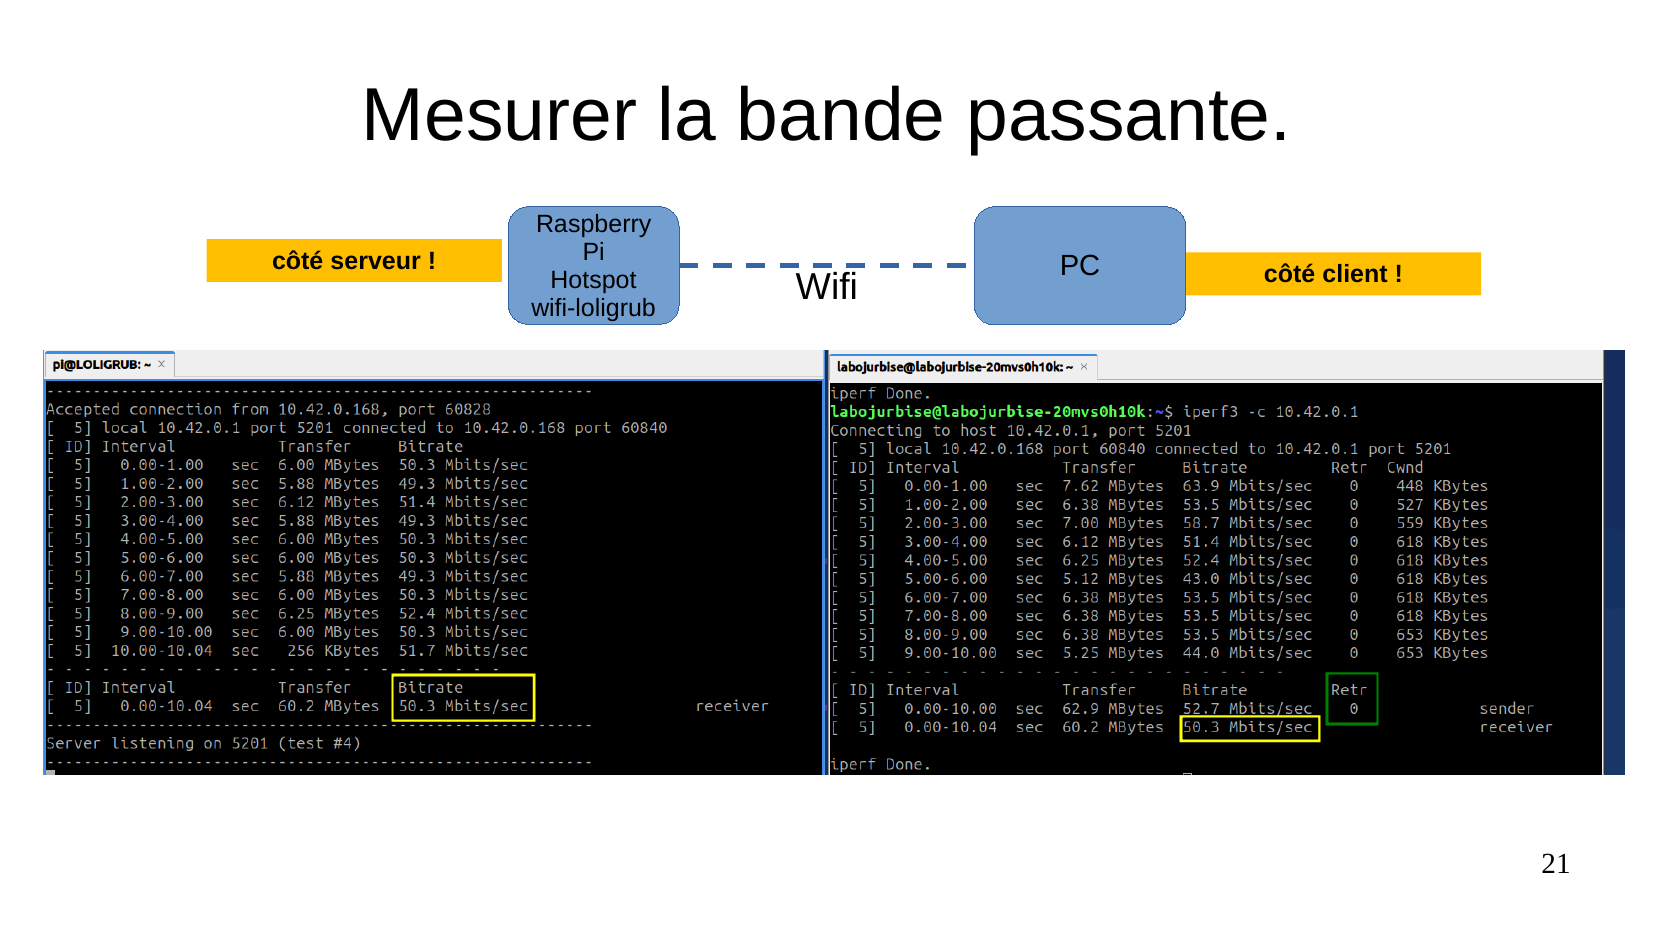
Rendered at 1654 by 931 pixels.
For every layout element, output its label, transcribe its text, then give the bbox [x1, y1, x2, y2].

text_box PC [974, 206, 1186, 325]
picture [43, 350, 1625, 775]
title Mesurer la bande passante. [82, 37, 1571, 193]
text_box côté serveur ! [206, 239, 502, 282]
text_box côté client ! [1186, 252, 1482, 296]
text_box RaspberryPi Hotspot wifi-loligrub [508, 206, 680, 325]
